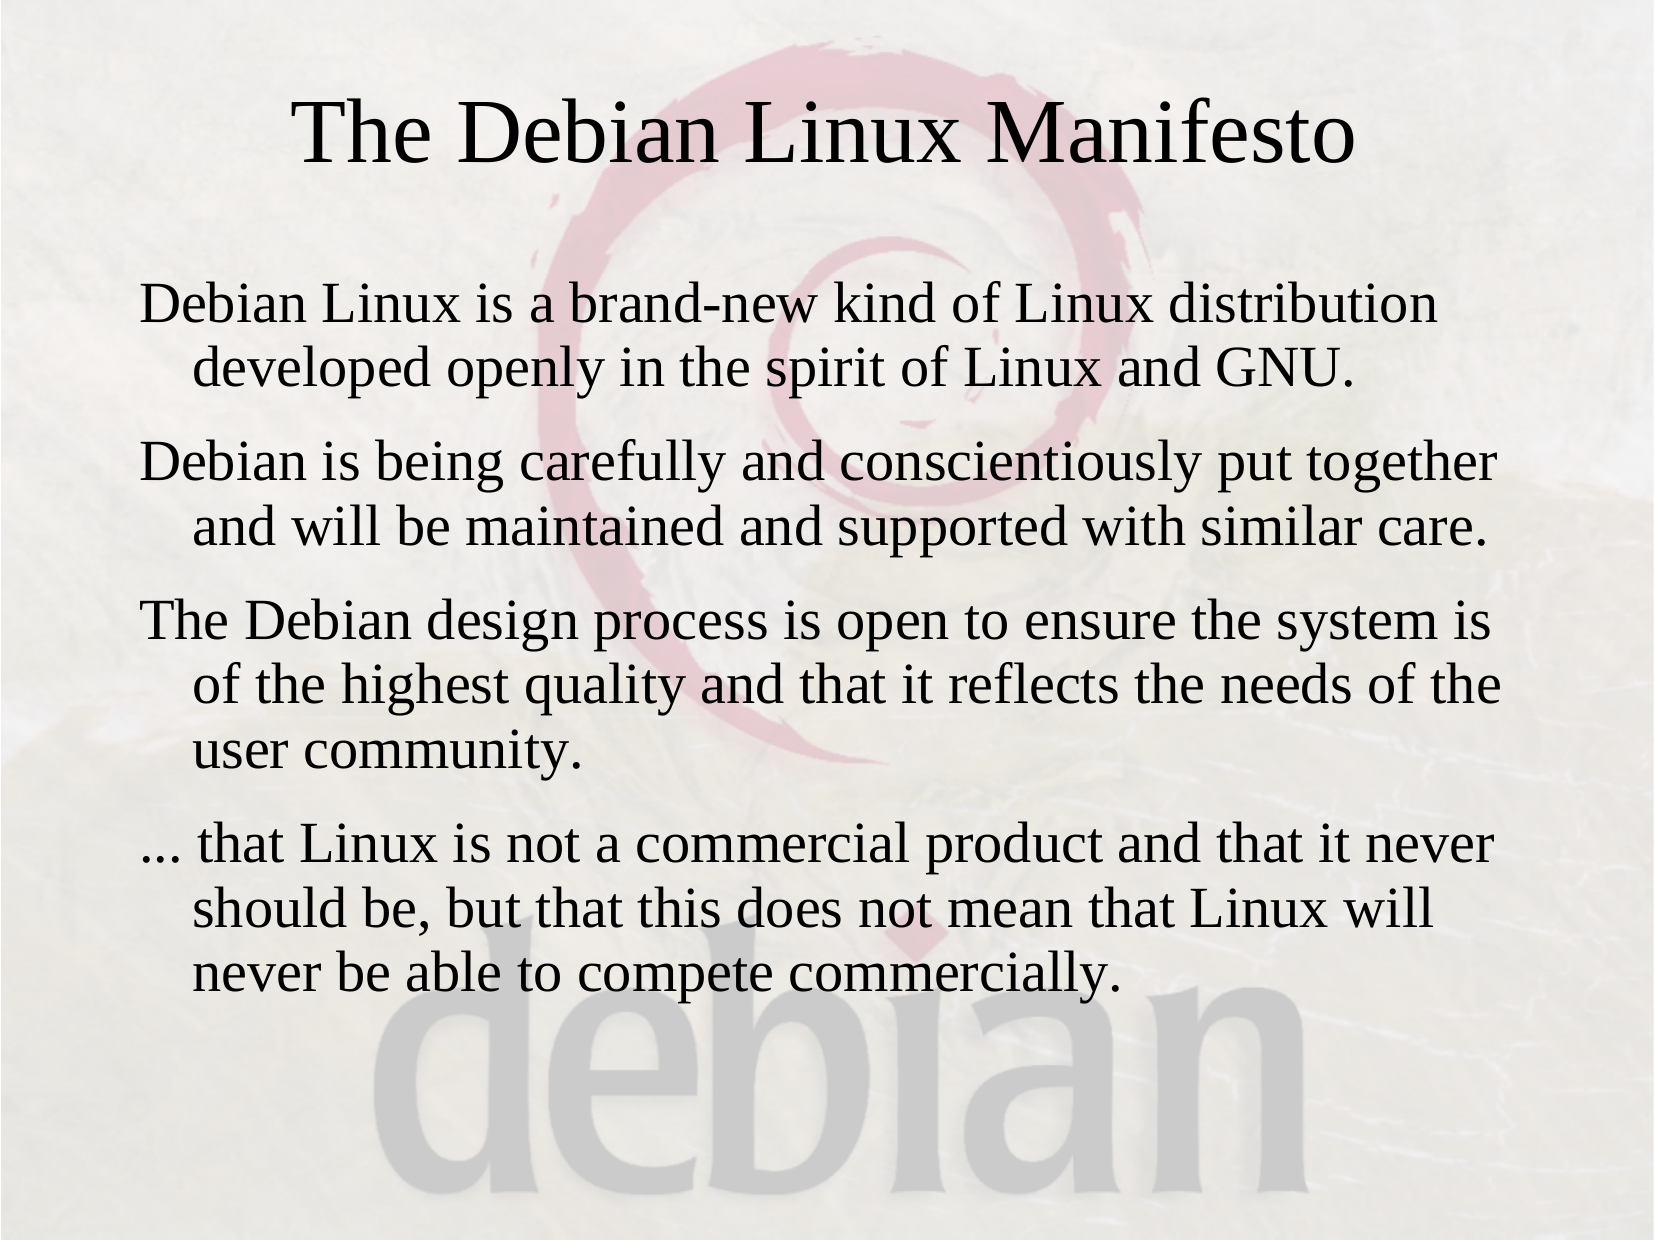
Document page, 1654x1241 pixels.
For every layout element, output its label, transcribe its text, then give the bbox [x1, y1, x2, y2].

title The Debian Linux Manifesto [118, 28, 1531, 236]
picture [1, 0, 1654, 1240]
list Debian Linux is a brand-new kind of Linux distribution developed openly in the spirit of Linux and GNU. Debian is being carefully and conscientiously put together and will be maintained and supported with similar care. The Debian design process is open to ensure the system is of the highest quality and that it reflects the needs of the user community. ... that Linux is not a commercial product and that it never should be, but that this does not mean that Linux will never be able to compete commercially. [121, 270, 1534, 1069]
